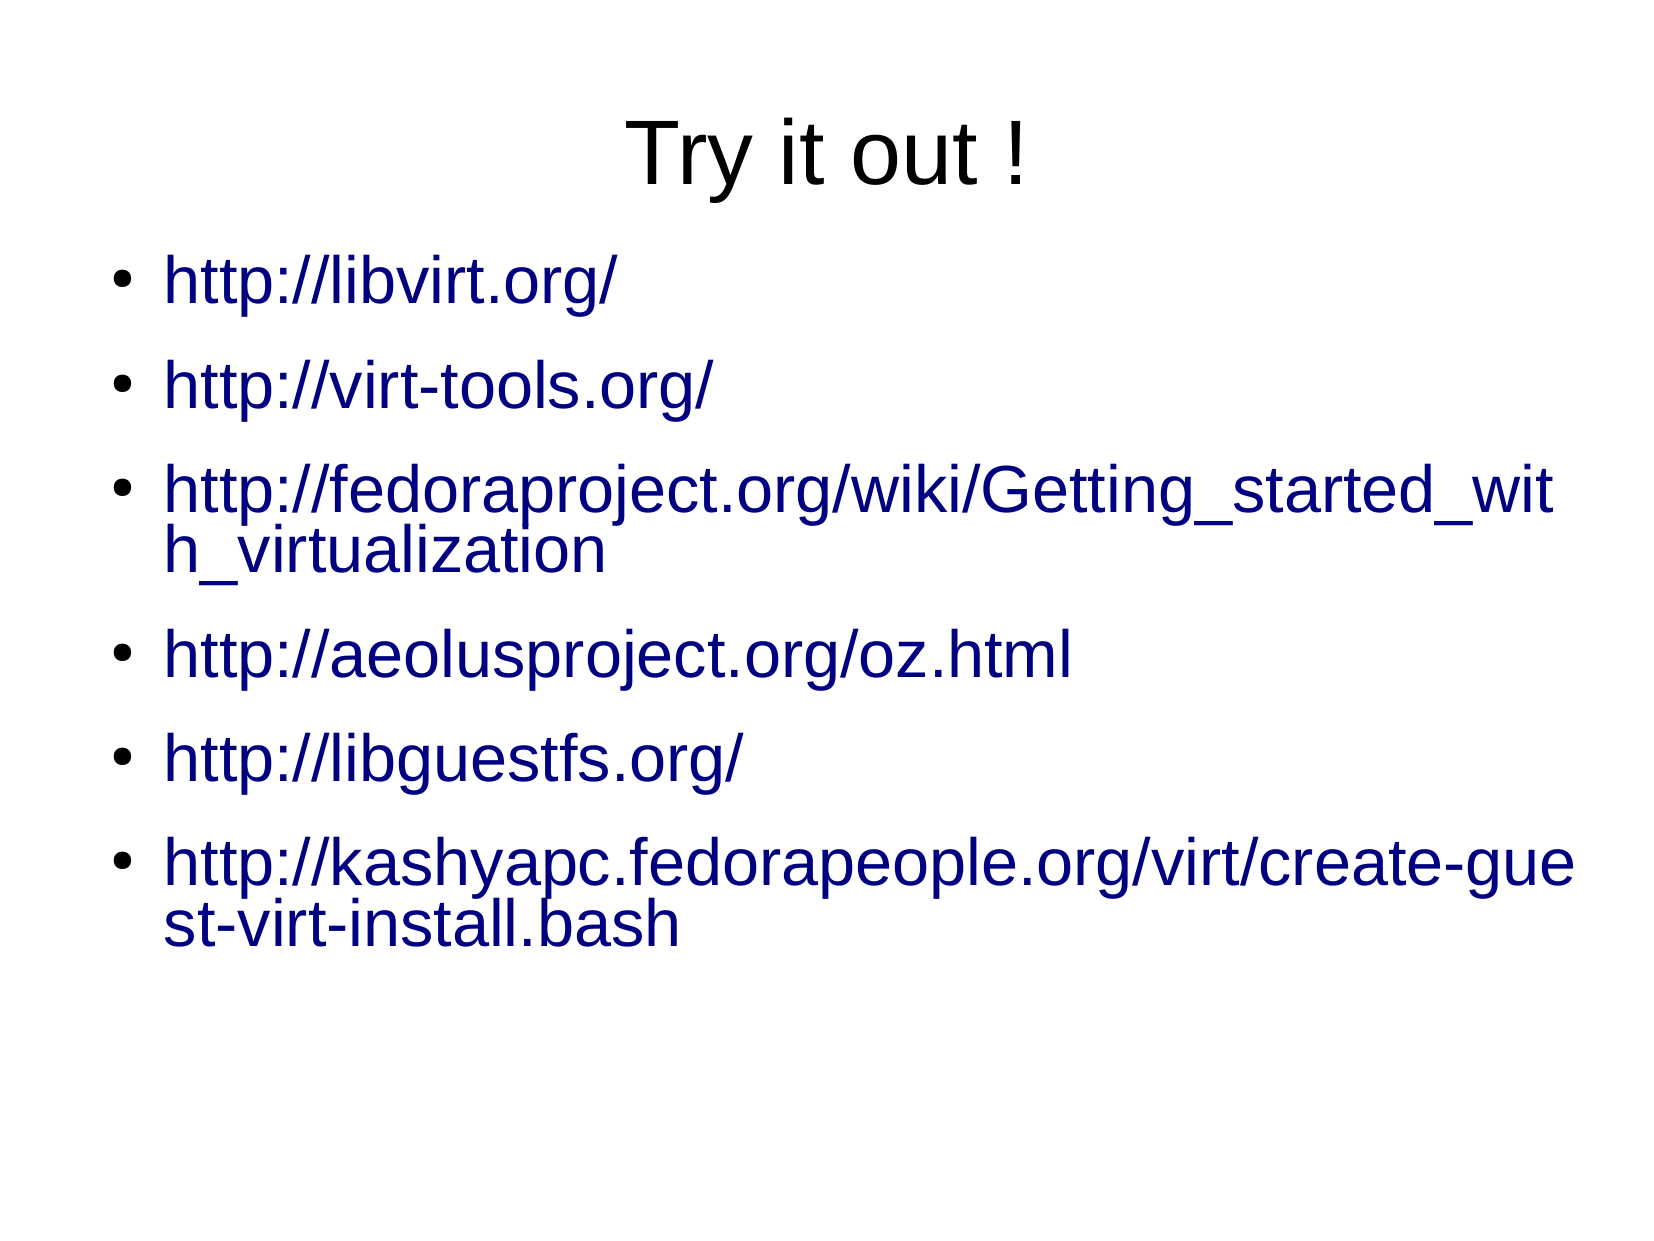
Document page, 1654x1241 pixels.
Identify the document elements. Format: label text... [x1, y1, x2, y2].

title Try it out ! [82, 49, 1571, 257]
list http://libvirt.org/ http://virt-tools.org/ http://fedoraproject.org/wiki/Getting_started_with_virtualization http://aeolusproject.org/oz.html http://libguestfs.org/ http://kashyapc.fedorapeople.org/virt/create-guest-virt-install.bash [92, 243, 1581, 1062]
